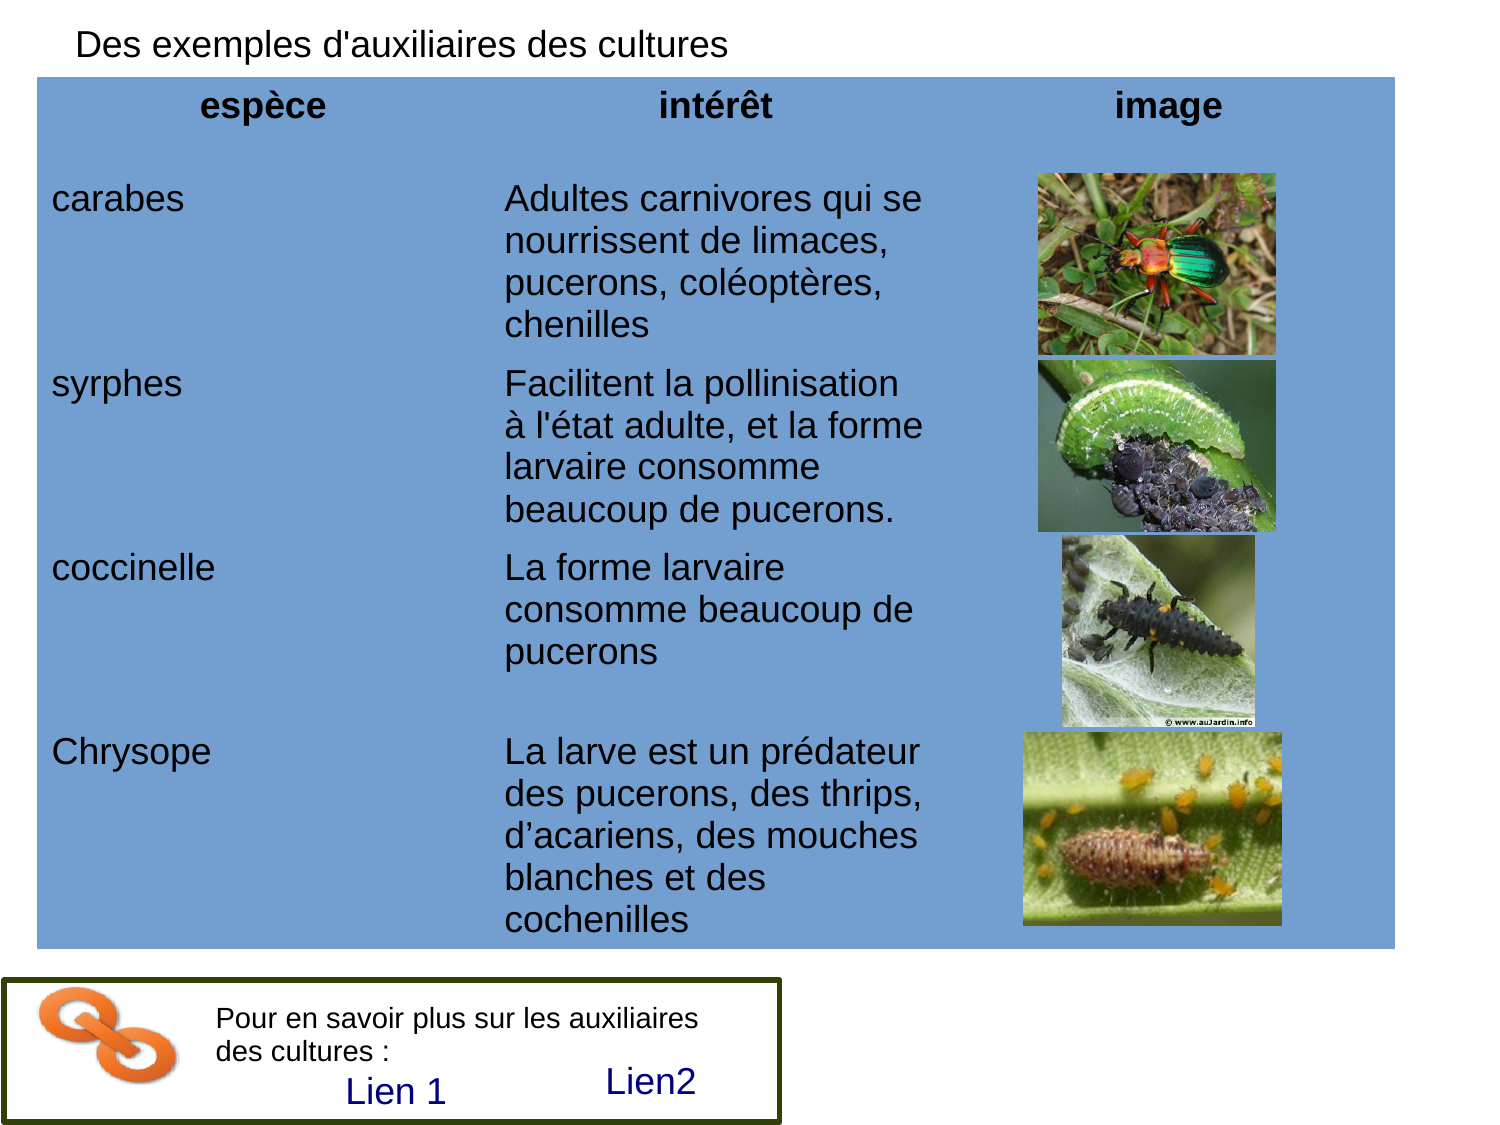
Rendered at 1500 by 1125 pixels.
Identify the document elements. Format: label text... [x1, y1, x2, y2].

table_cell [942, 539, 1062, 723]
picture [1038, 360, 1276, 532]
picture [1023, 732, 1282, 926]
table_cell [942, 355, 1395, 539]
text_box Lien2 [590, 1053, 712, 1111]
table_cell Chrysope [37, 723, 490, 949]
table_cell Facilitent la pollinisation à l'état adulte, et la forme larvaire consomme beaucoup de pucerons. [490, 355, 942, 539]
picture [29, 980, 189, 1091]
table_cell La larve est un prédateur des pucerons, des thrips, d’acariens, des mouches blanches et des cochenilles [490, 723, 942, 949]
table_cell [942, 723, 1395, 949]
table_cell Adultes carnivores qui se nourrissent de limaces, pucerons, coléoptères, chenilles [490, 170, 942, 355]
picture [1038, 173, 1276, 355]
table_cell La forme larvaire consomme beaucoup de pucerons [490, 539, 942, 723]
text_box Pour en savoir plus sur les auxiliaires des cultures : [200, 994, 733, 1111]
table_cell syrphes [37, 355, 490, 539]
text_box Lien 1 [330, 1062, 508, 1120]
list Des exemples d'auxiliaires des cultures [75, 23, 1425, 916]
table_cell carabes [37, 170, 490, 355]
picture [1062, 535, 1255, 727]
table_header image [942, 77, 1395, 170]
table_header espèce [37, 77, 490, 170]
table_cell [942, 170, 1395, 355]
table_cell [1255, 539, 1395, 723]
table_header intérêt [490, 77, 942, 170]
table_cell coccinelle [37, 539, 490, 723]
